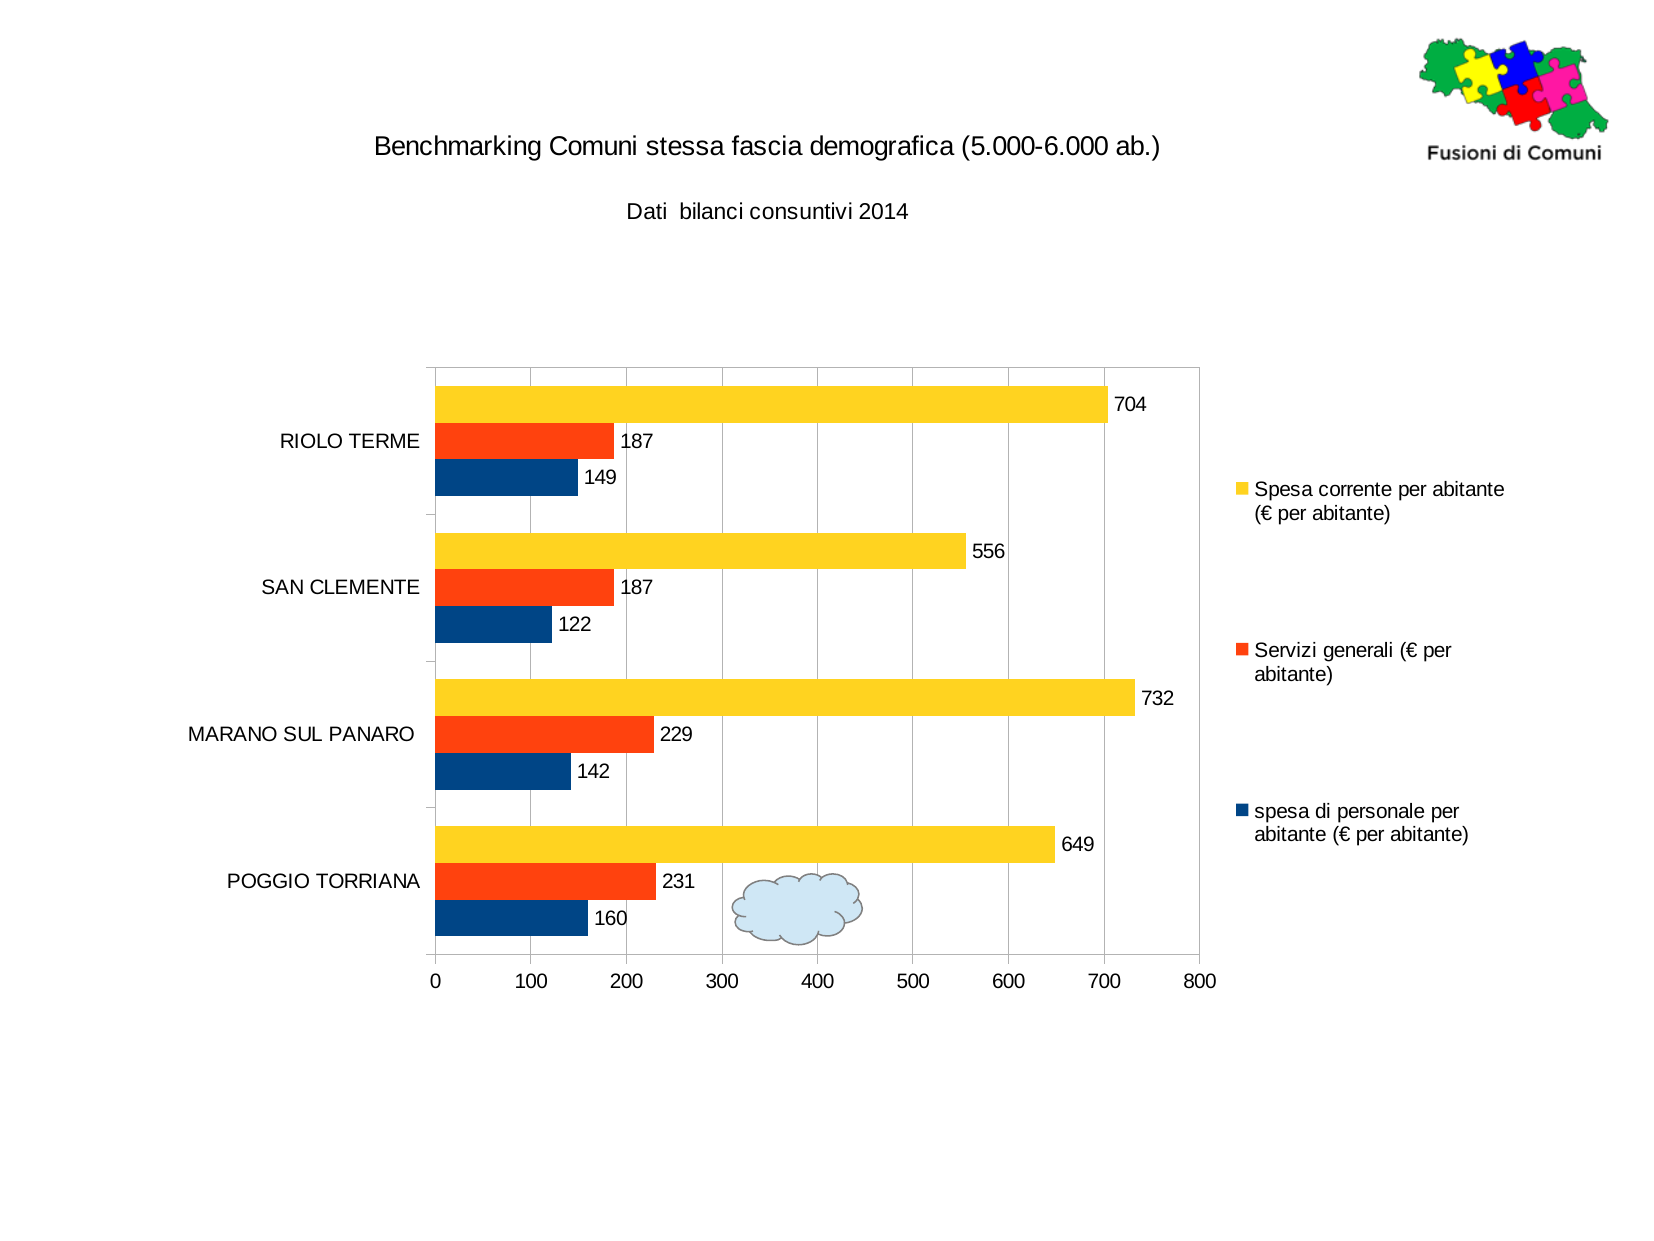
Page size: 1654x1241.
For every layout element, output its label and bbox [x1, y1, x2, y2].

picture [1417, 35, 1611, 165]
text_box [732, 873, 863, 945]
chart [0, 94, 1536, 1156]
